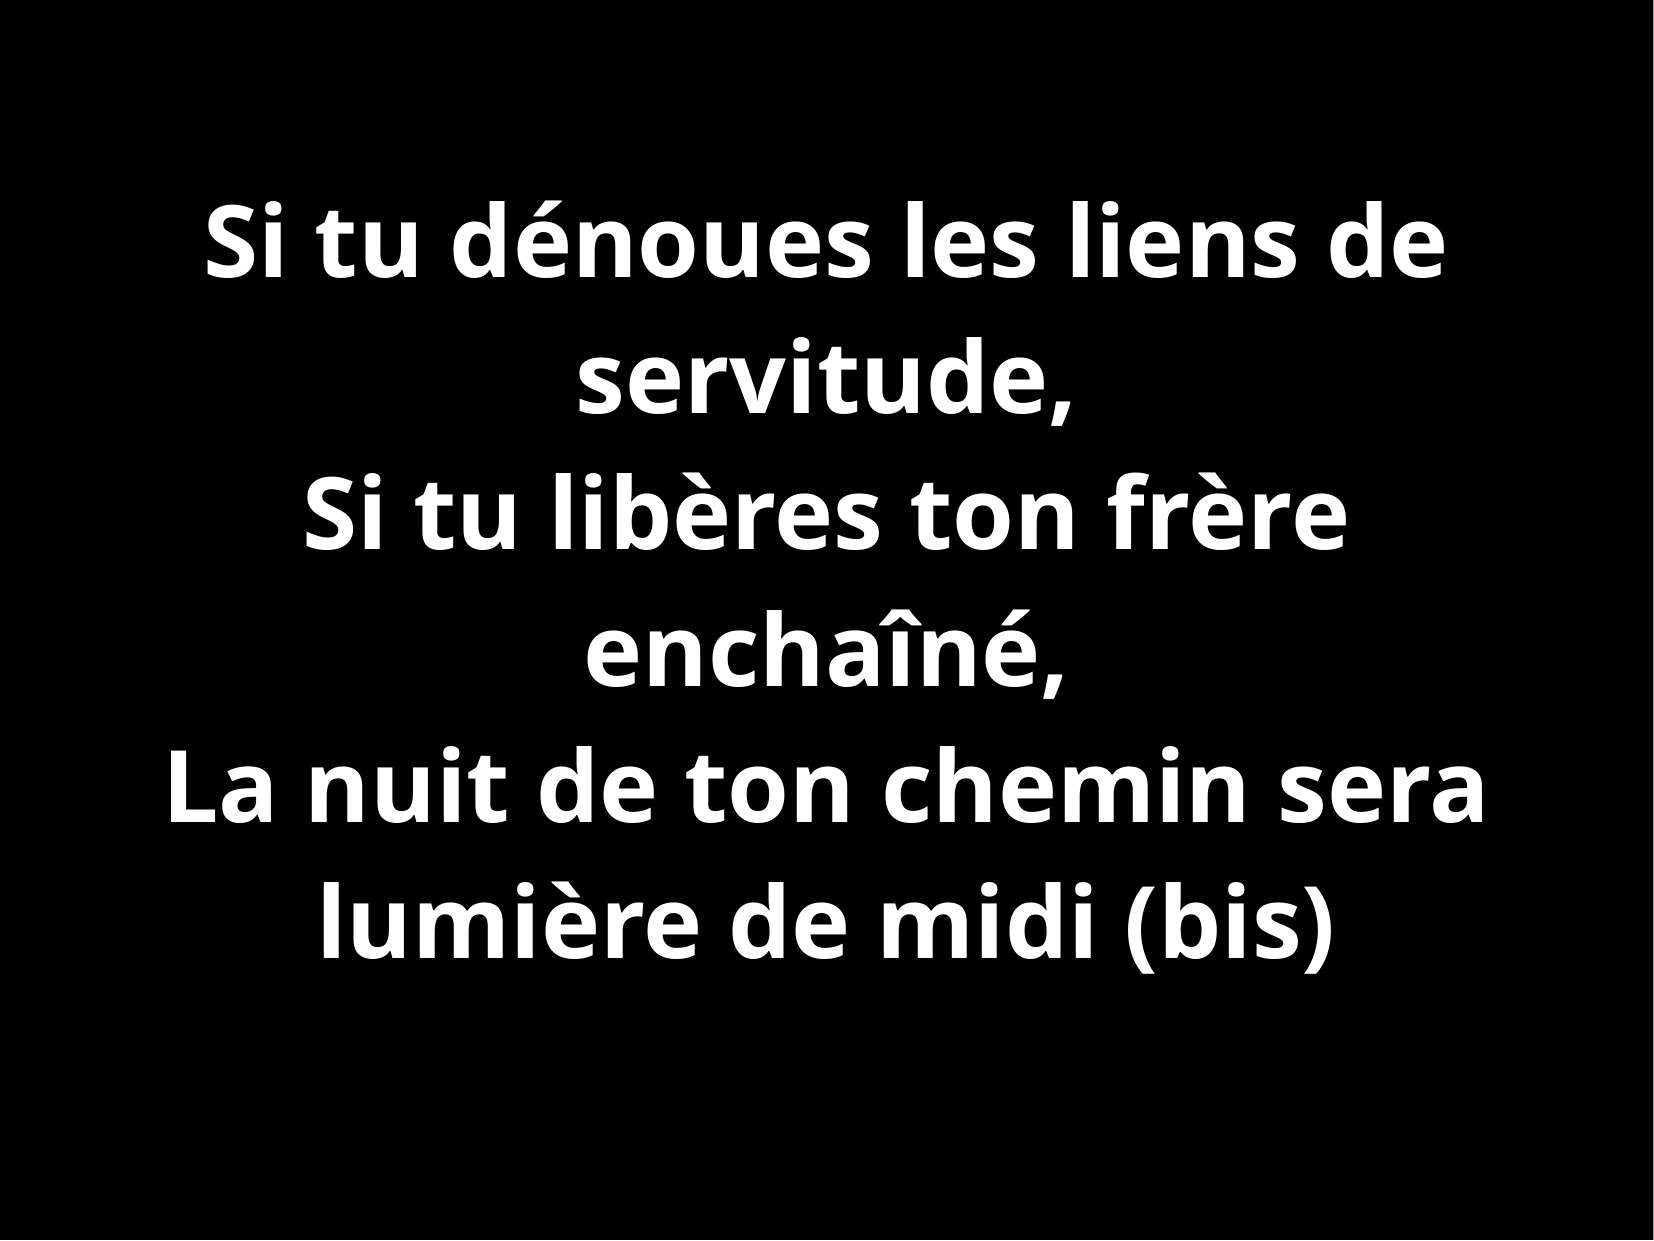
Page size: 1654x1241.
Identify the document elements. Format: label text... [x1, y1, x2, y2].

subtitle Si tu dénoues les liens de servitude, Si tu libères ton frère enchaîné, La nuit de ton chemin sera lumière de midi (bis) [82, 49, 1571, 1109]
